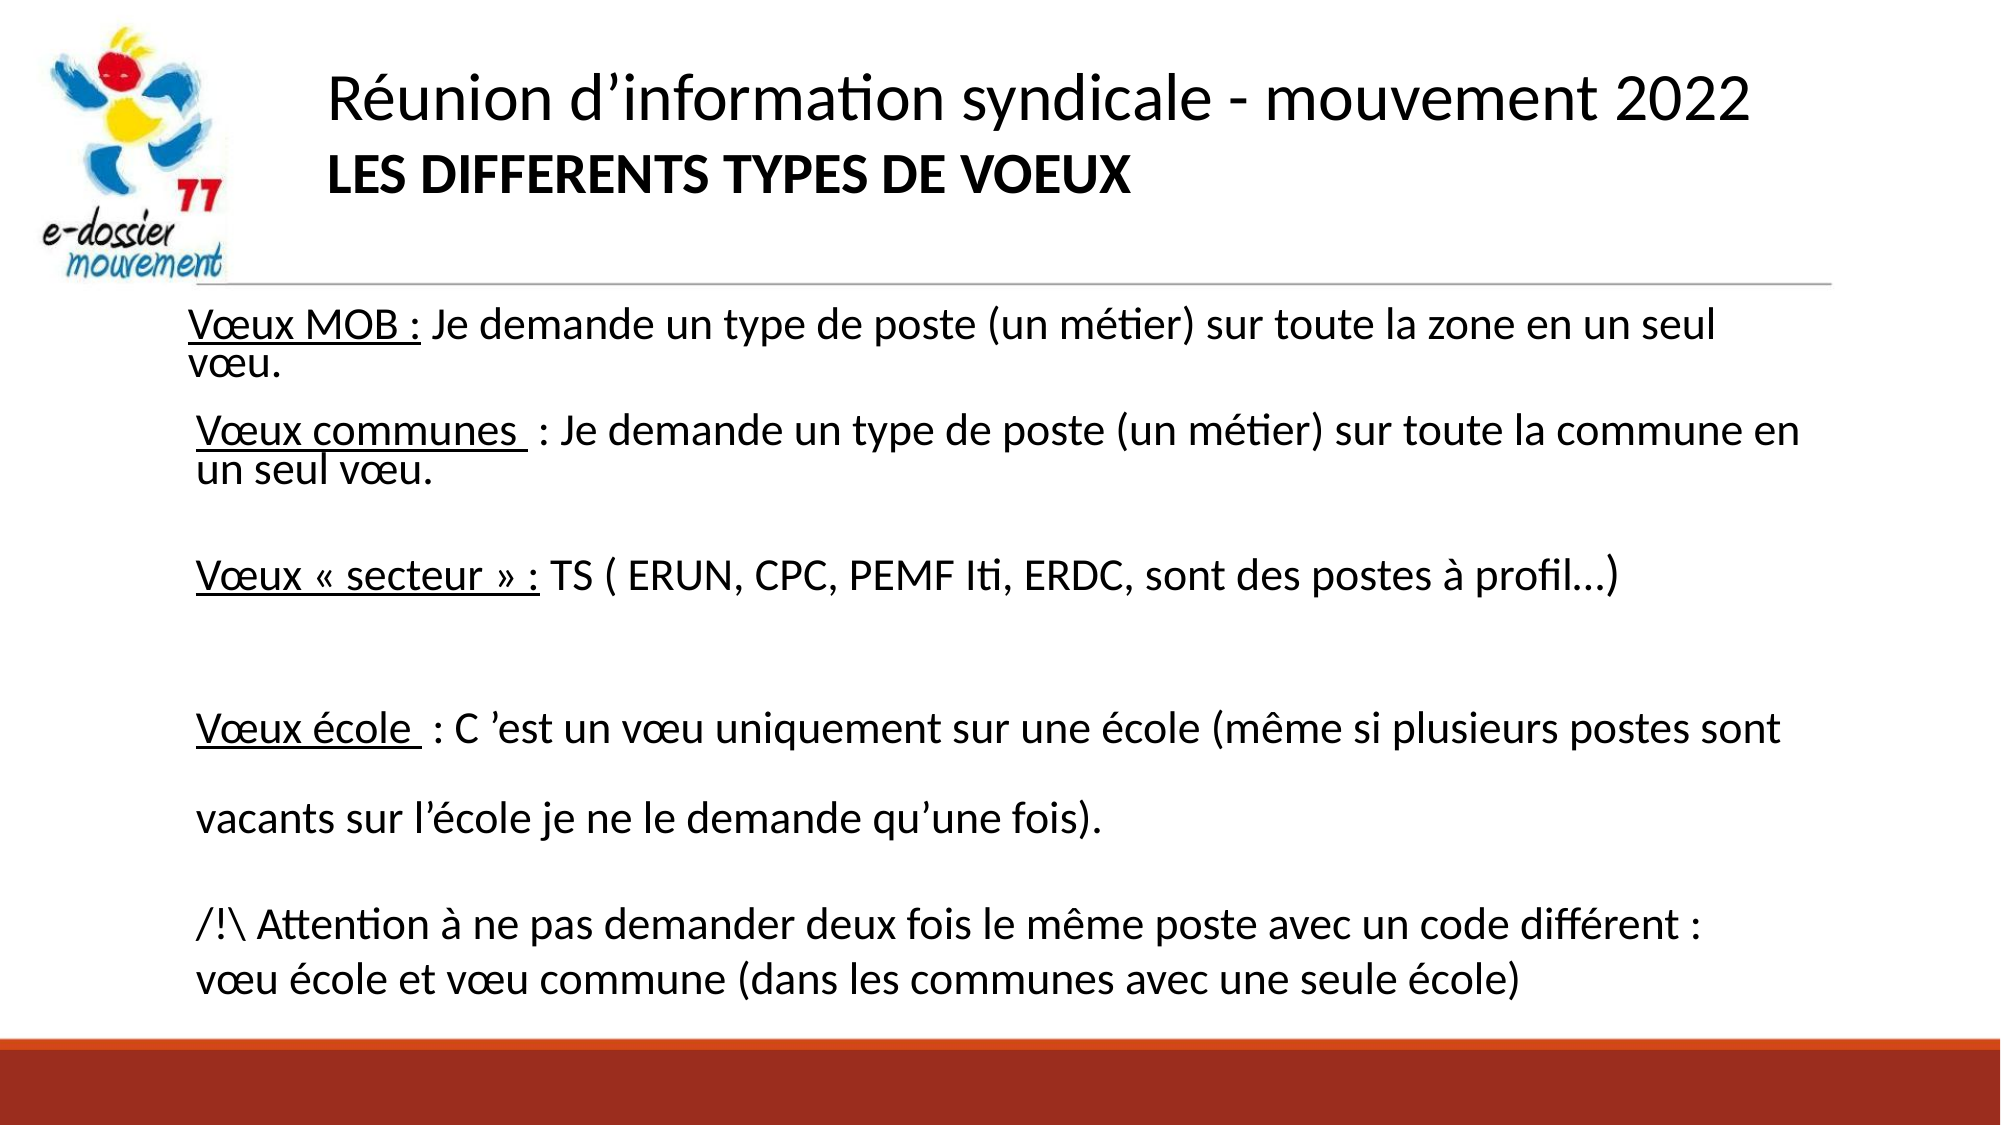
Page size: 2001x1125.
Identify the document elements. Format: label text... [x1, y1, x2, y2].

text_box vœu. [187, 334, 308, 390]
text_box [0, 0, 2000, 1125]
text_box Vœux MOB : Je demande un type de poste (un métier) sur toute la zone en un seul [187, 295, 1756, 352]
text_box Vœux communes : Je demande un type de poste (un métier) sur toute la commune en [195, 401, 1832, 458]
text_box Réunion d’information syndicale - mouvement 2022 LES DIFFERENTS TYPES DE VOEUX [327, 55, 1920, 208]
text_box Vœux « secteur » : TS ( ERUN, CPC, PEMF Iti, ERDC, sont des postes à profil…) [195, 547, 1692, 603]
text_box vacants sur l’école je ne le demande qu’une fois). [195, 789, 1129, 846]
text_box Vœux école : C ’est un vœu uniquement sur une école (même si plusieurs postes sont [195, 698, 1790, 755]
text_box un seul vœu. [195, 441, 459, 497]
text_box /!\ Attention à ne pas demander deux fois le même poste avec un code différent : vœu école et vœu commune (dans les communes avec une seule école) [195, 896, 1788, 1007]
